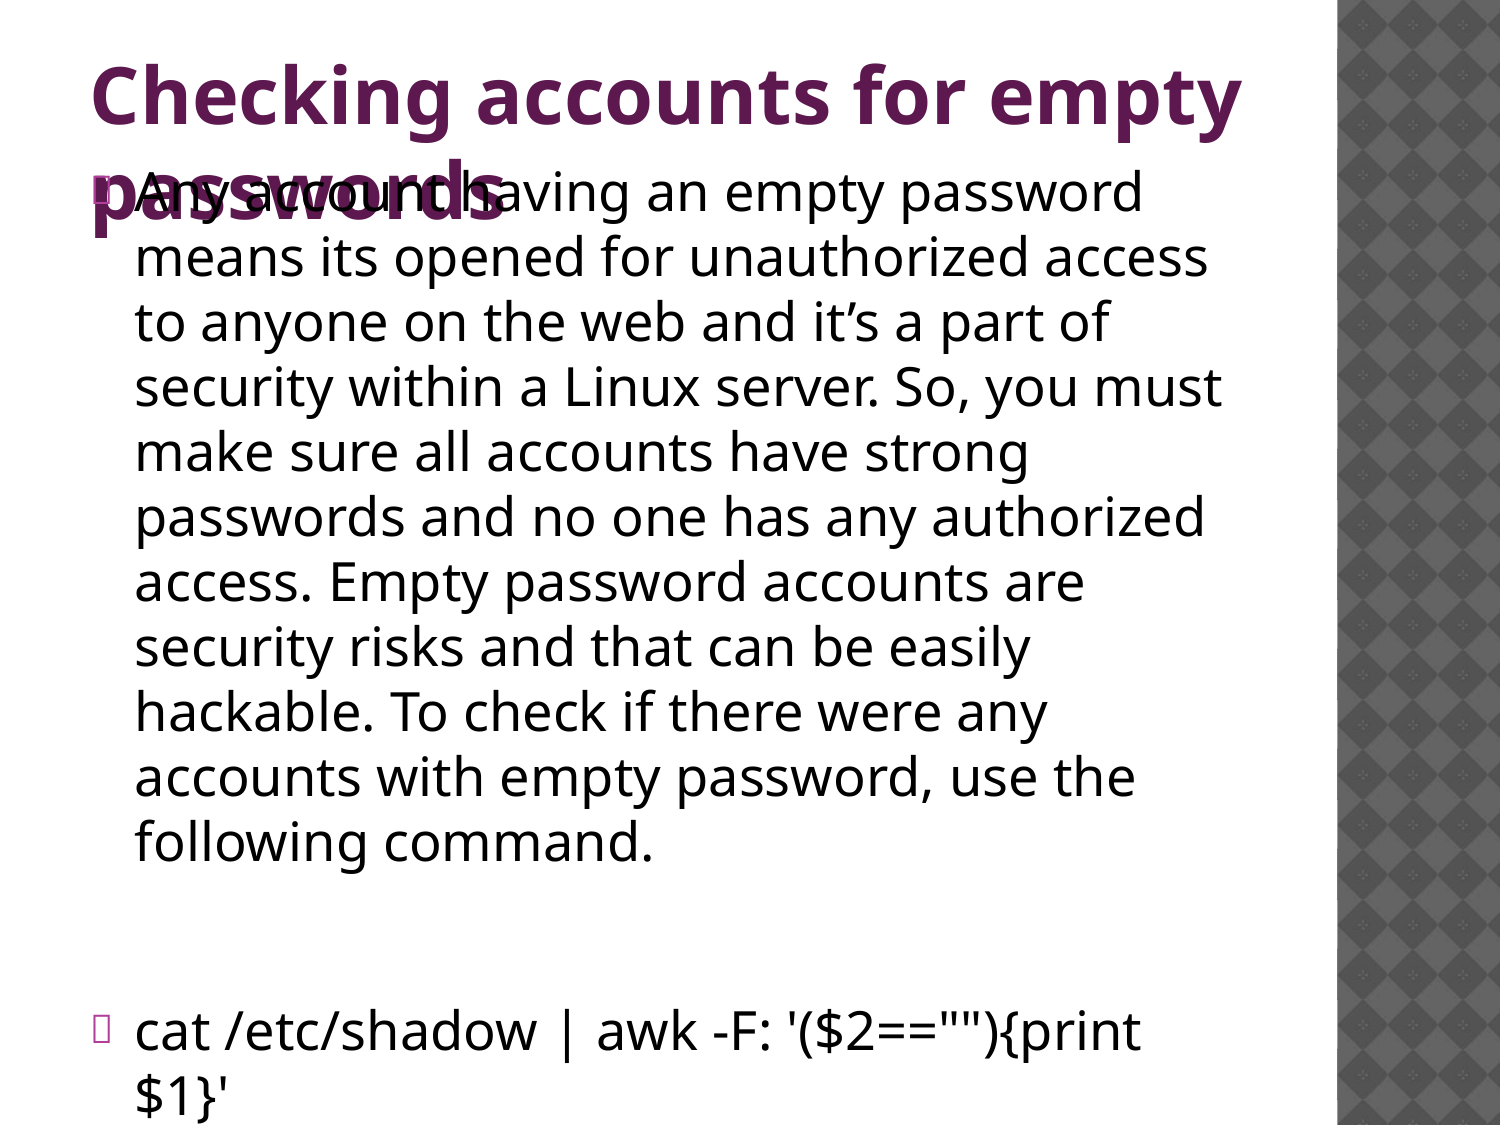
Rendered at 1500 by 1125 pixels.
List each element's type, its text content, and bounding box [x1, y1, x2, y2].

list Any account having an empty password means its opened for unauthorized access to anyone on the web and it’s a part of security within a Linux server. So, you must make sure all accounts have strong passwords and no one has any authorized access. Empty password accounts are security risks and that can be easily hackable. To check if there were any accounts with empty password, use the following command. cat /etc/shadow | awk -F: '($2==""){print $1}' [75, 149, 1263, 650]
title Checking accounts for empty passwords [75, 37, 1288, 125]
picture [1337, 0, 1500, 1125]
